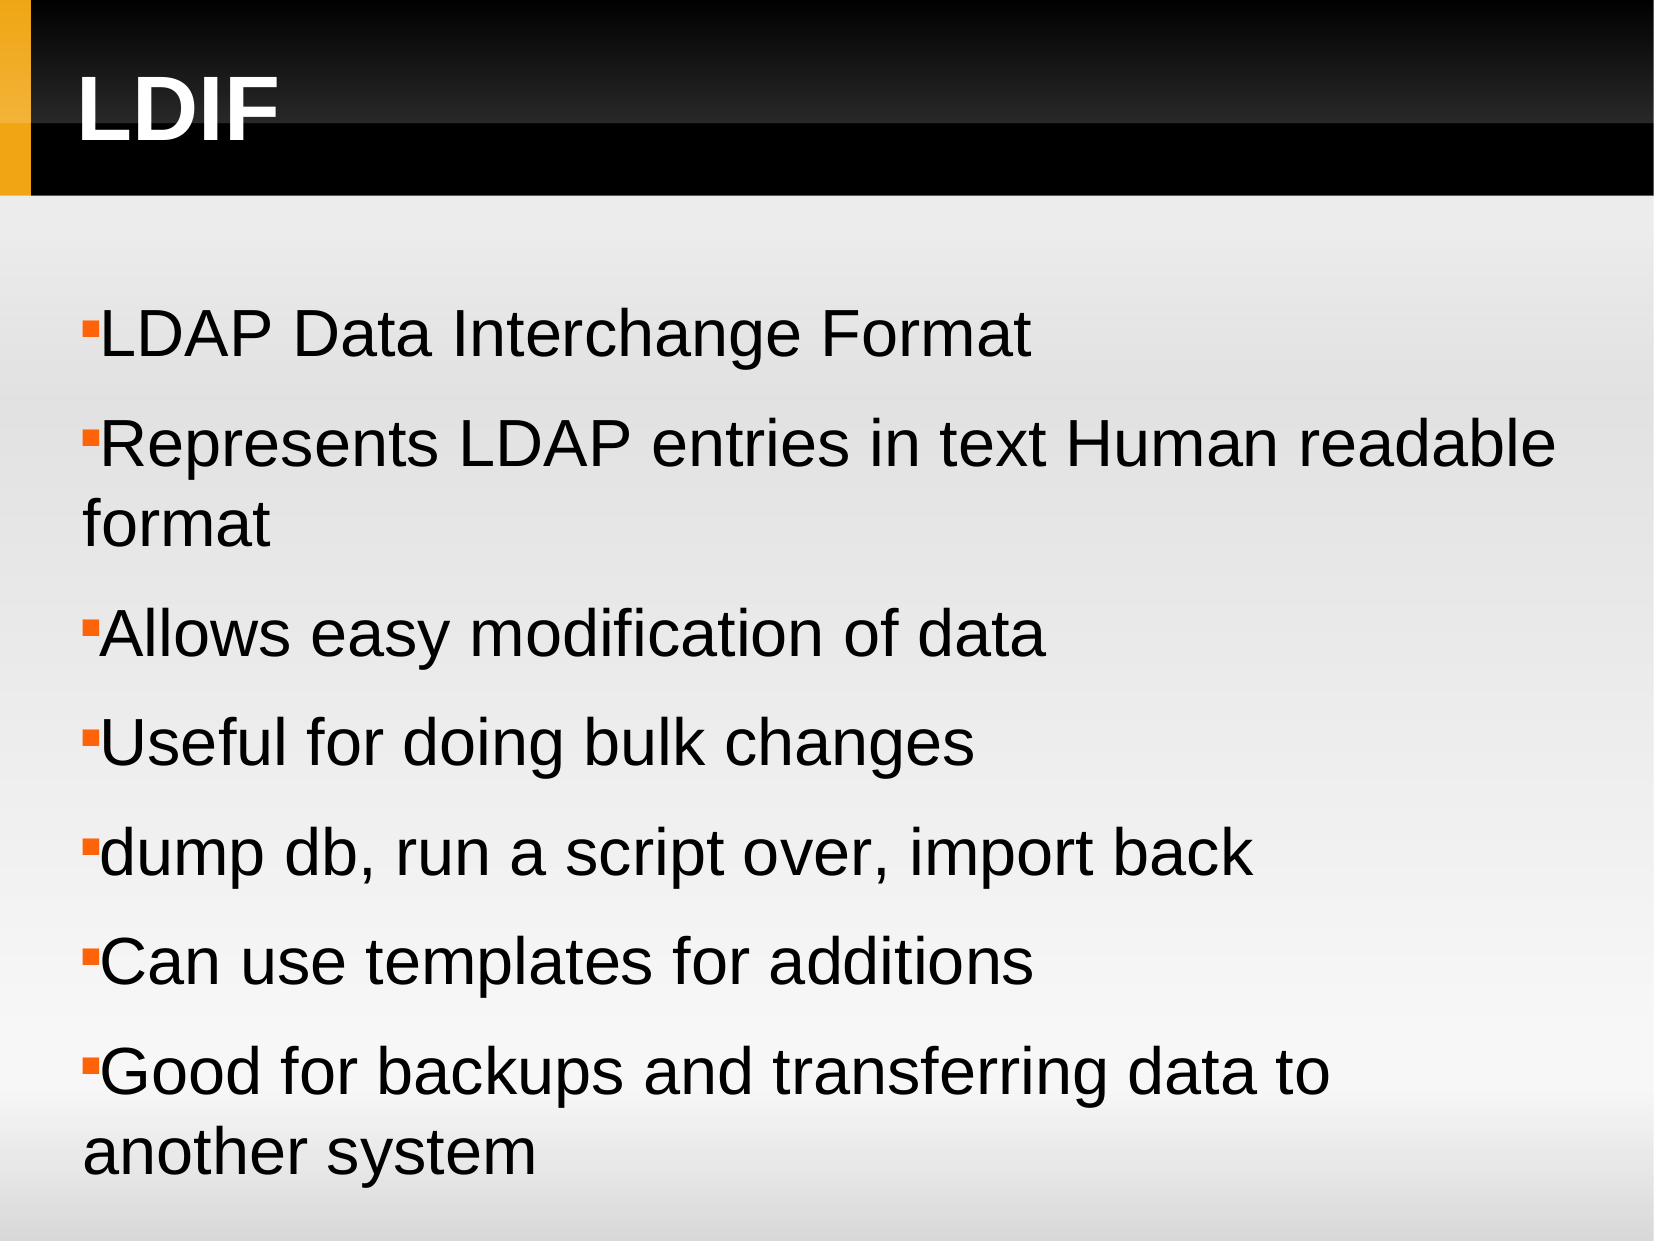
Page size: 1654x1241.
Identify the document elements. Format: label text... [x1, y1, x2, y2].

title LDIF [76, 7, 1565, 200]
list LDAP Data Interchange Format Represents LDAP entries in text Human readable format Allows easy modification of data Useful for doing bulk changes dump db, run a script over, import back Can use templates for additions Good for backups and transferring data to another system [82, 290, 1571, 1241]
